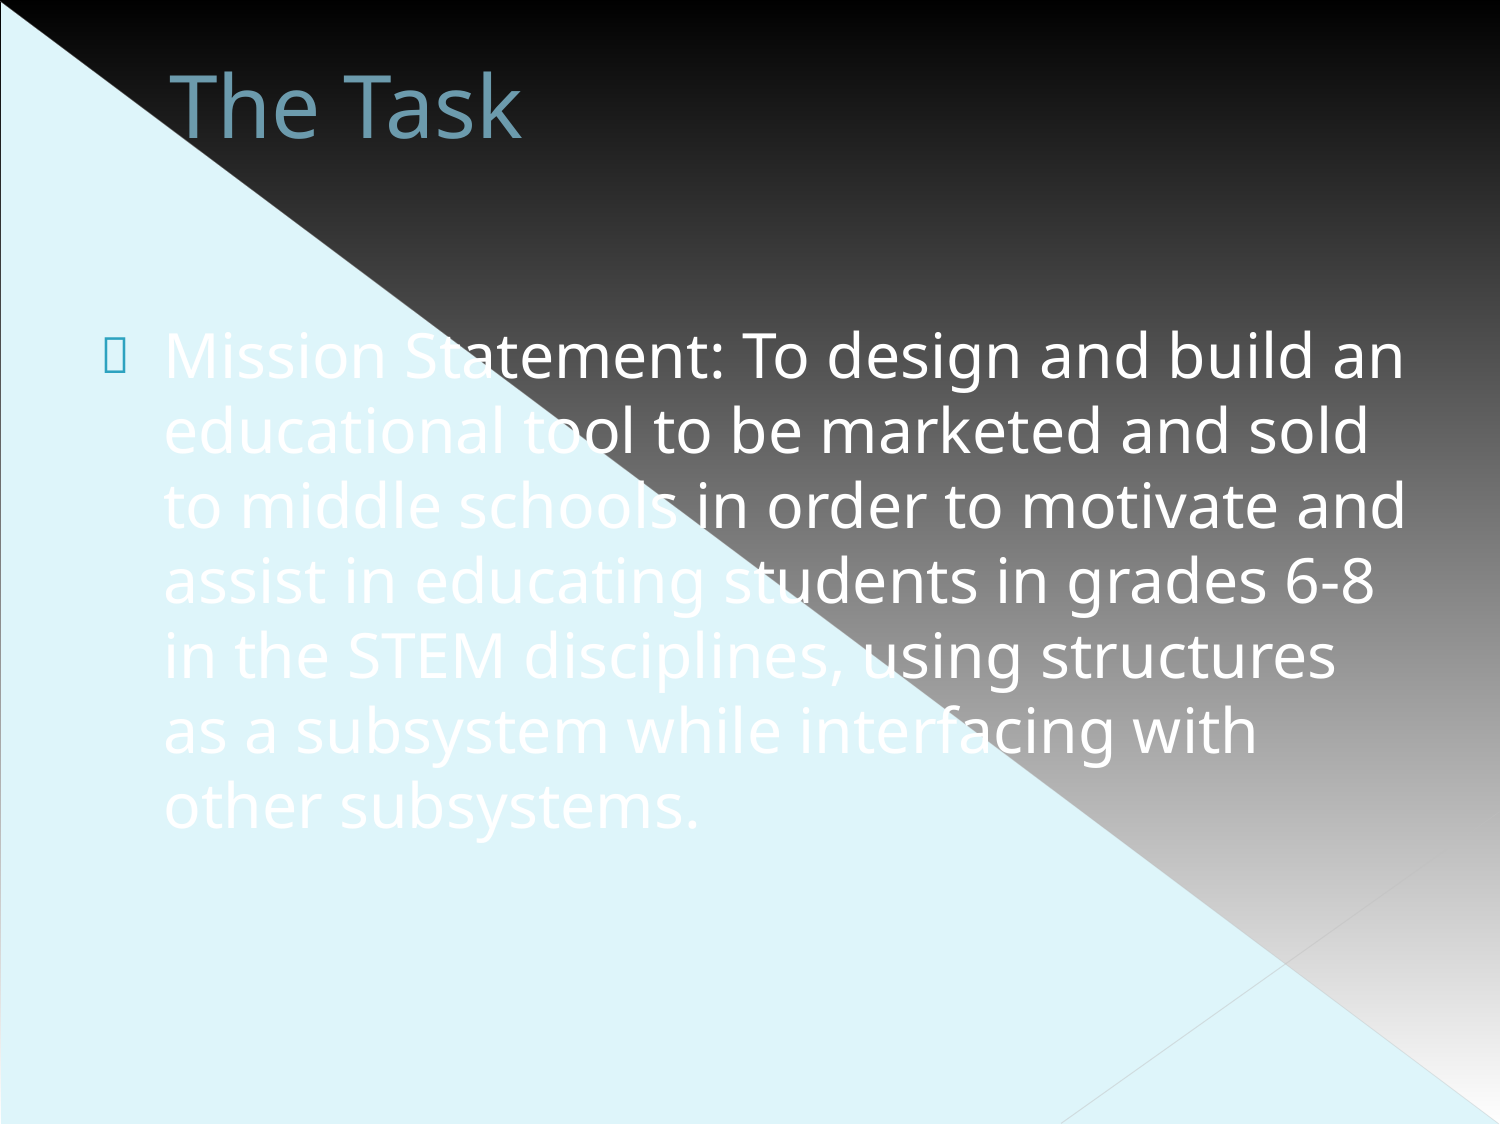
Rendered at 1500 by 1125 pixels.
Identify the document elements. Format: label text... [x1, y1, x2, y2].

title The Task [75, 43, 1425, 274]
list Mission Statement: To design and build an educational tool to be marketed and sold to middle schools in order to motivate and assist in educating students in grades 6-8 in the STEM disciplines, using structures as a subsystem while interfacing with other subsystems. [75, 308, 1425, 1059]
